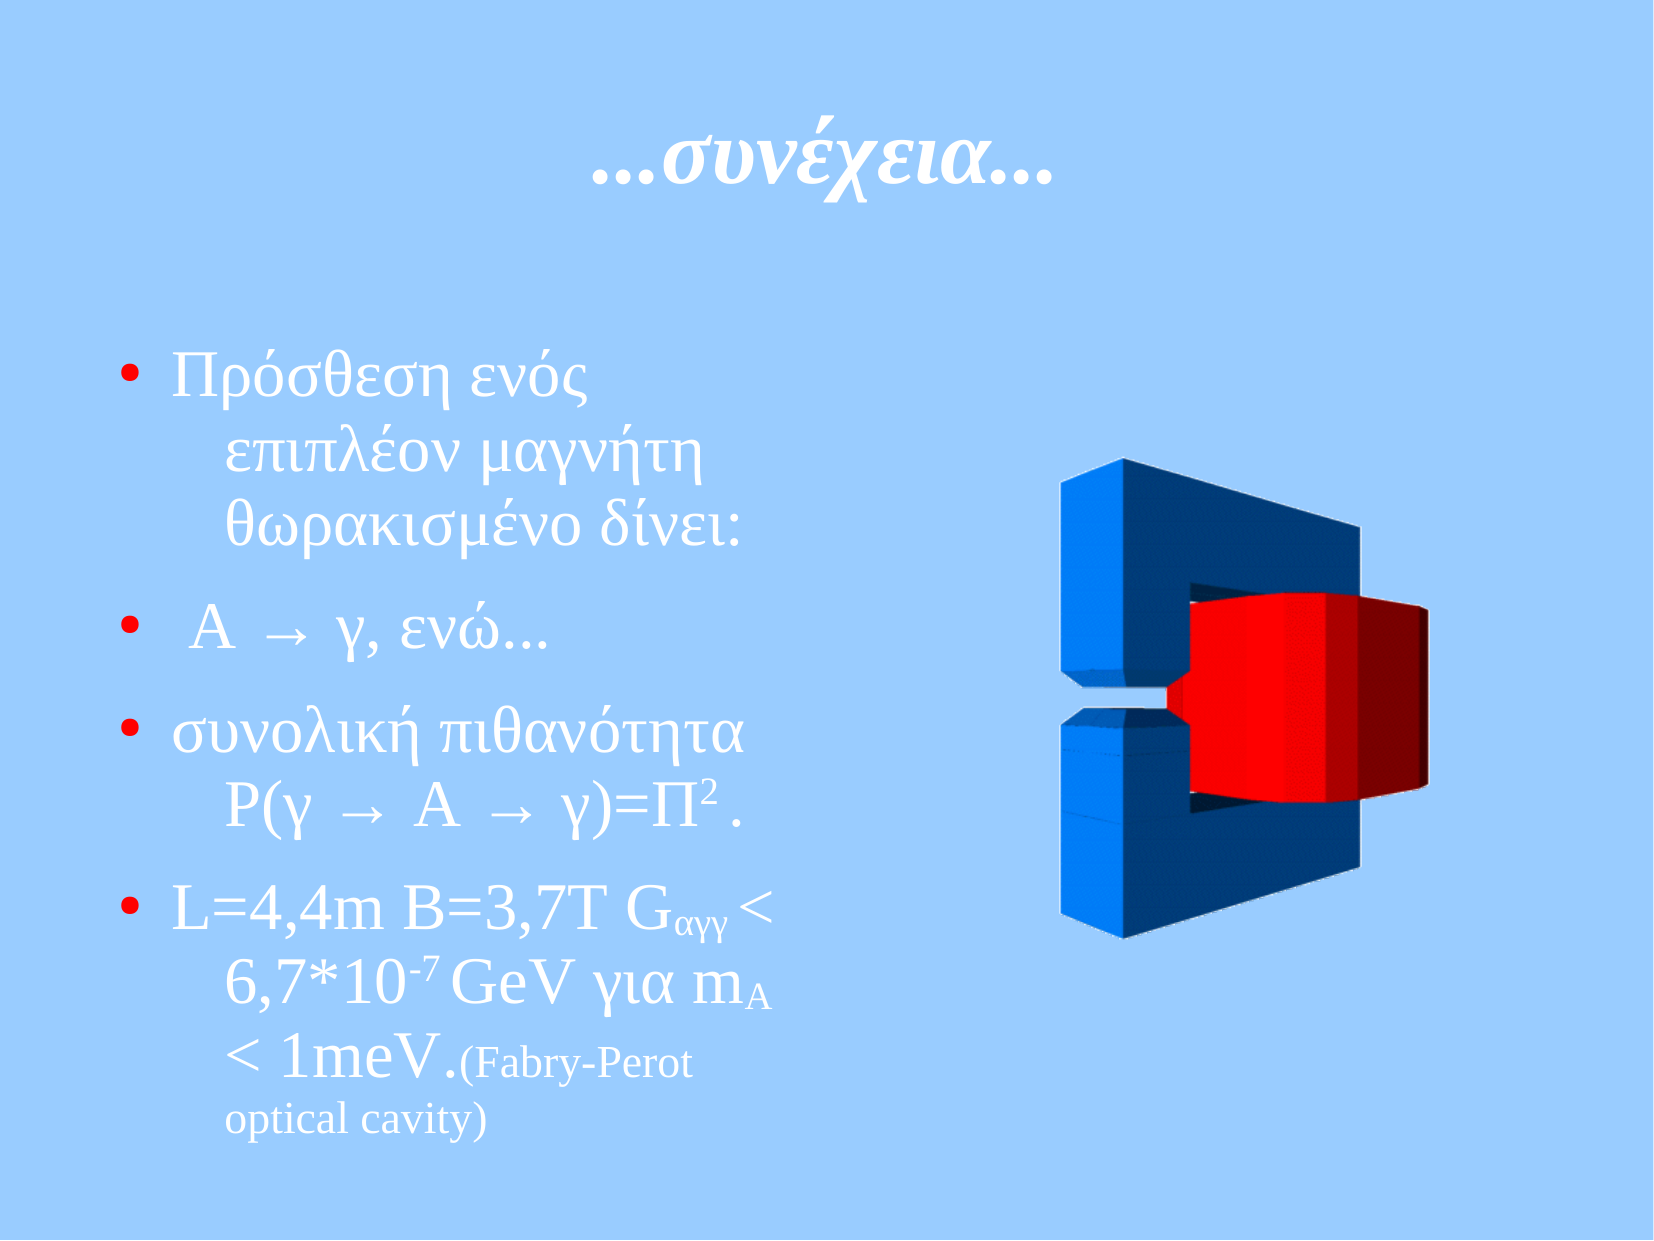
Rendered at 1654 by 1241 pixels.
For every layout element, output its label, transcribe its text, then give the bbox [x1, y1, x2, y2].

title ...συνέχεια... [82, 49, 1571, 257]
picture [845, 430, 1572, 959]
list Πρόσθεση ενός επιπλέον μαγνήτη θωρακισμένο δίνει: Α → γ, ενώ... συνολική πιθανότητα P(γ → Α → γ)=Π2 . L=4,4m B=3,7T Gαγγ < 6,7*10-7 GeV για mA < 1meV.(Fabry-Perot optical cavity) [82, 337, 809, 1194]
